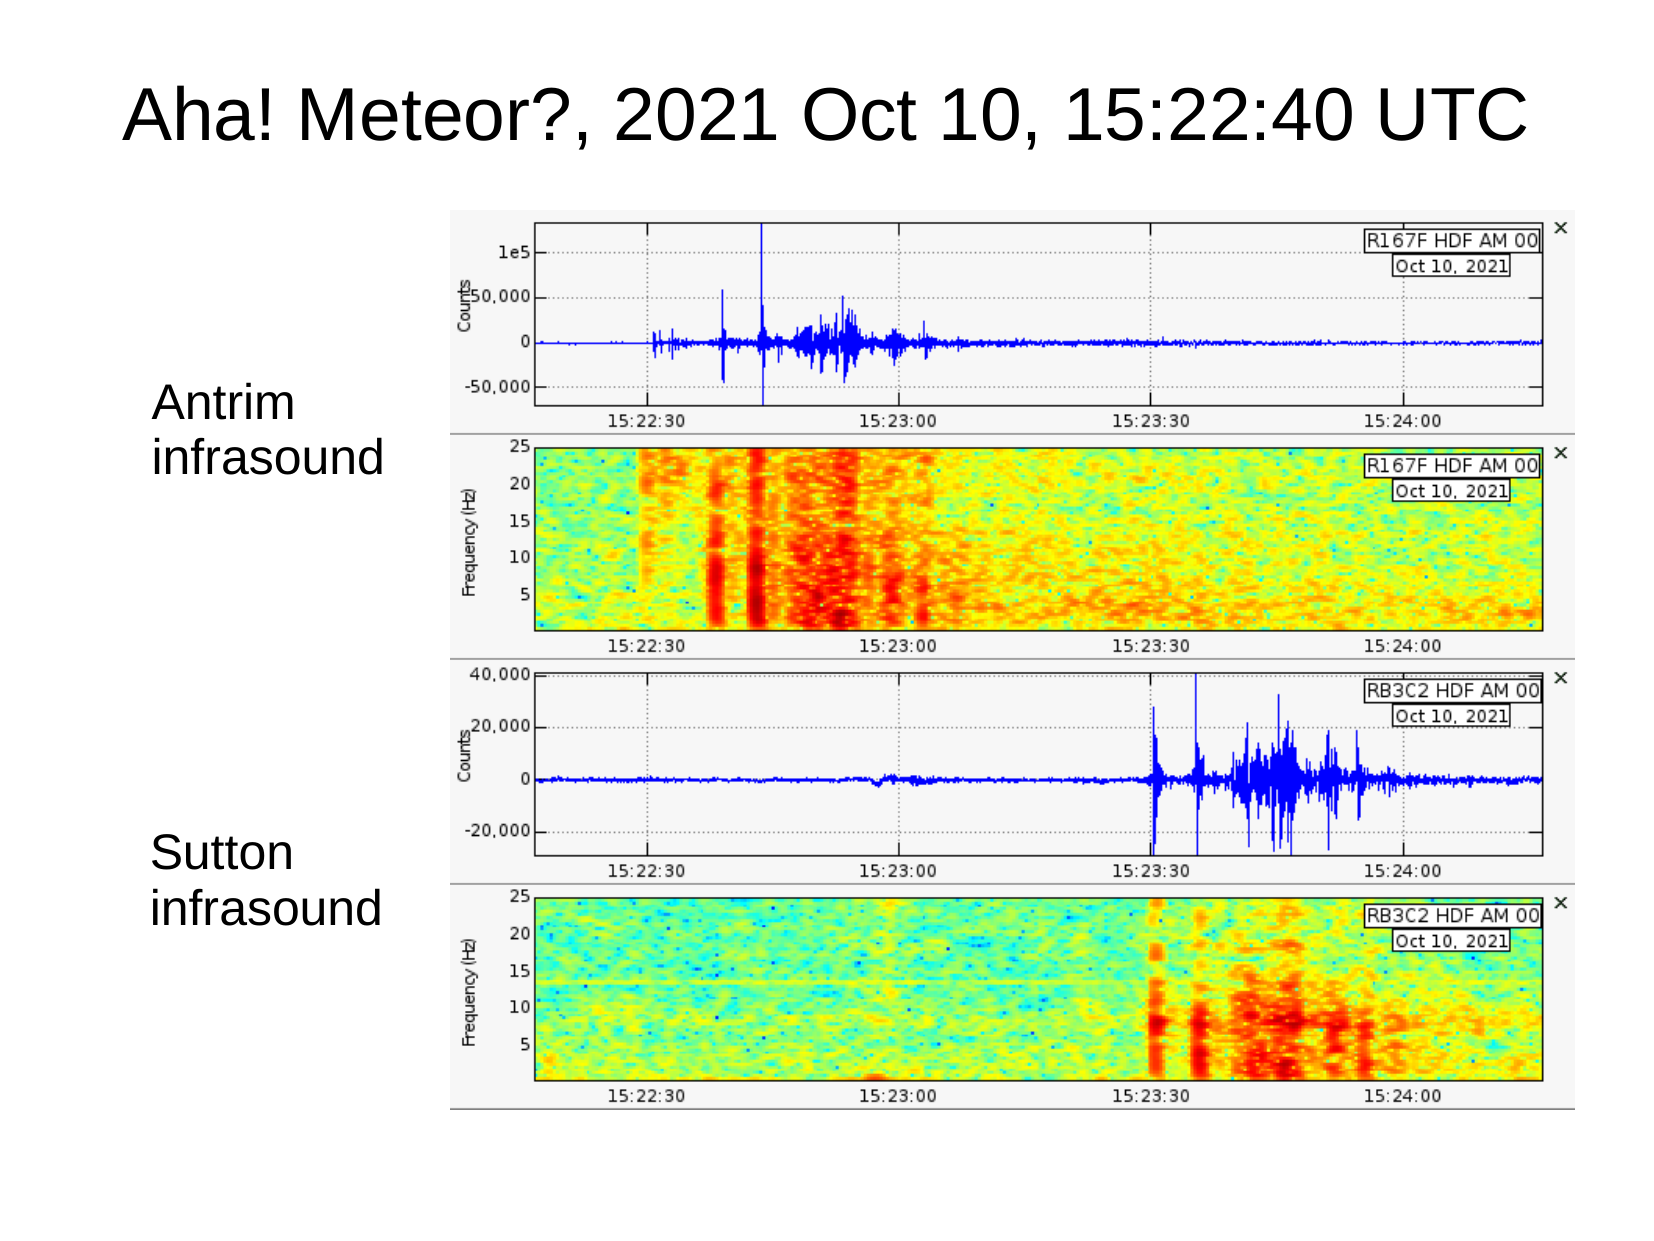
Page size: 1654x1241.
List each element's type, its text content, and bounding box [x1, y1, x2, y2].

title Aha! Meteor?, 2021 Oct 10, 15:22:40 UTC [82, 49, 1571, 181]
text_box Sutton infrasound [135, 817, 410, 946]
text_box Antrim infrasound [136, 366, 412, 495]
picture [450, 210, 1575, 1111]
